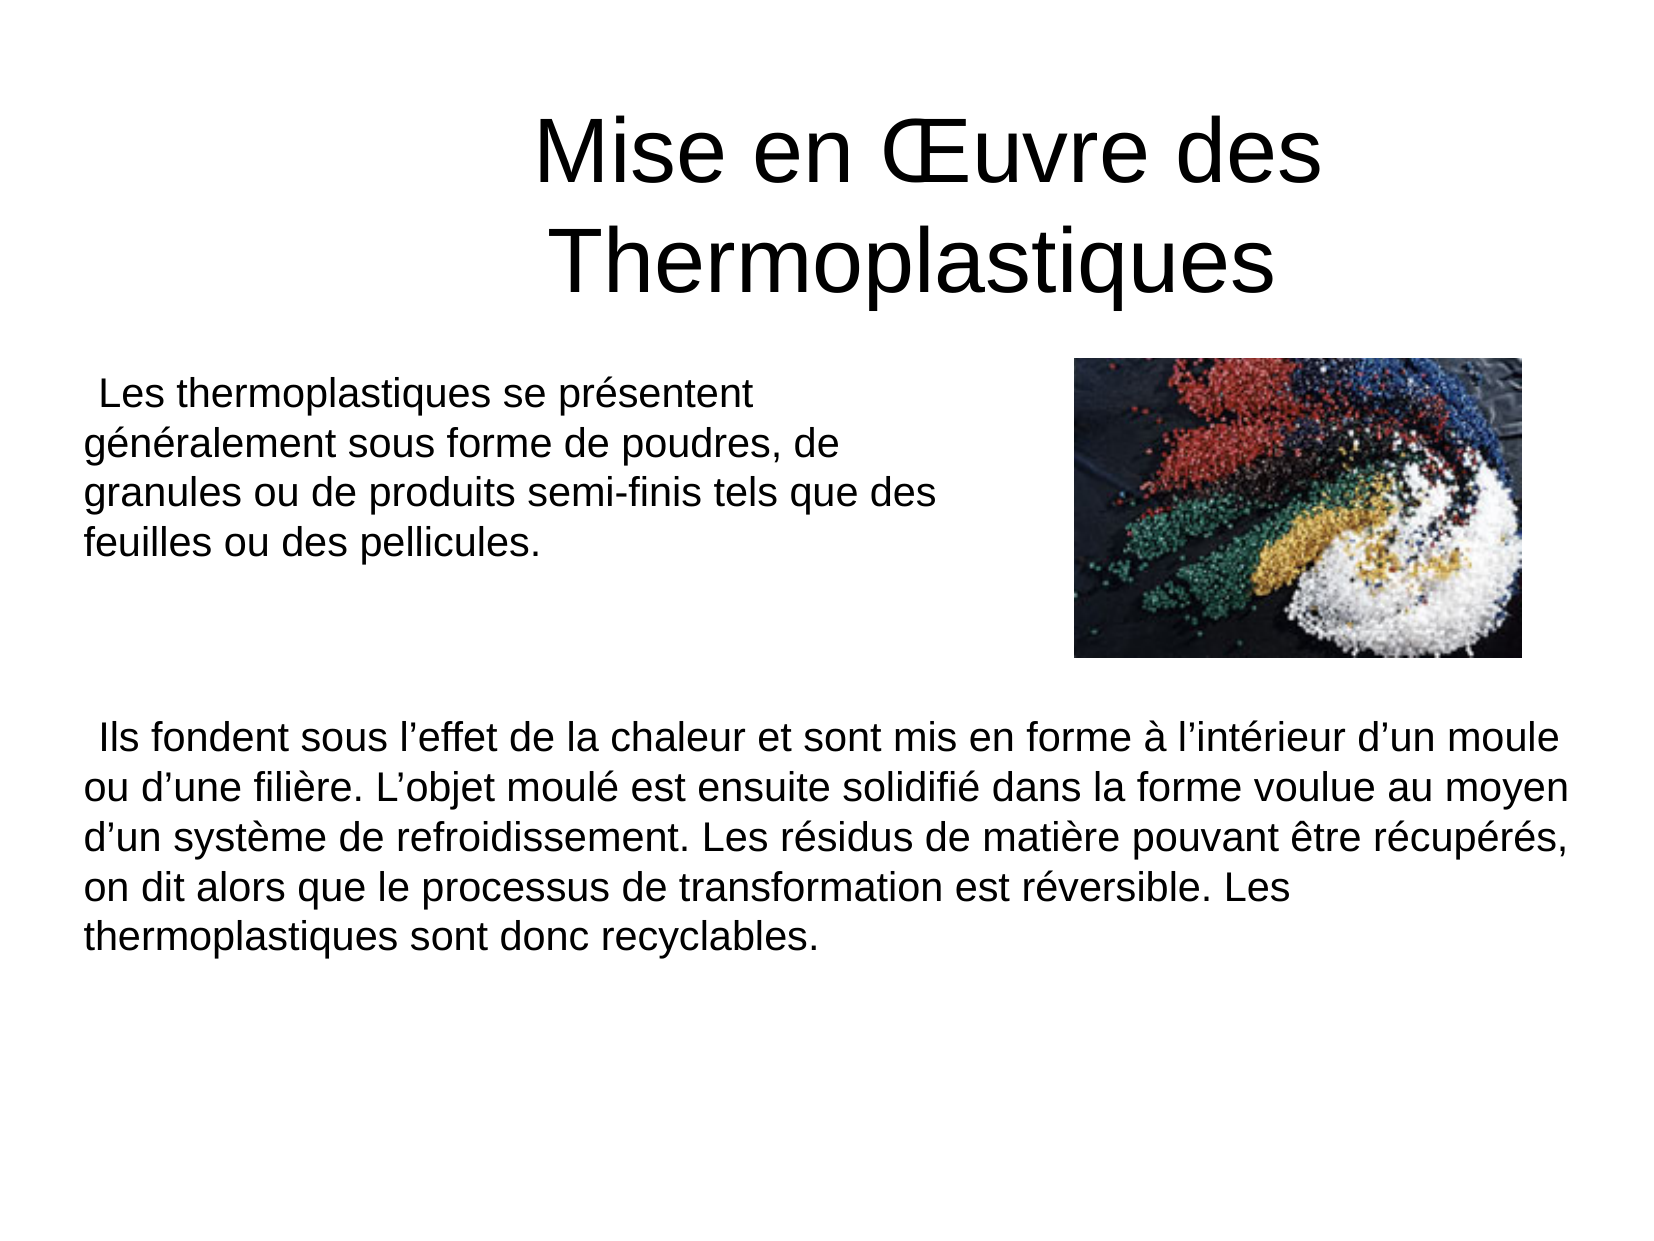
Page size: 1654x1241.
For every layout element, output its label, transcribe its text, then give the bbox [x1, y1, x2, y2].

title Mise en Œuvre des Thermoplastiques [208, 58, 1618, 319]
text_box Ils fondent sous l’effet de la chaleur et sont mis en forme à l’intérieur d’un moule ou d’une filière. L’objet moulé est ensuite solidifié dans la forme voulue au moyen d’un système de refroidissement. Les résidus de matière pouvant être récupérés, on dit alors que le processus de transformation est réversible. Les thermoplastiques sont donc recyclables. [68, 702, 1613, 967]
picture [1074, 358, 1522, 658]
text_box Les thermoplastiques se présentent généralement sous forme de poudres, de granules ou de produits semi-finis tels que des feuilles ou des pellicules. [68, 358, 1020, 573]
